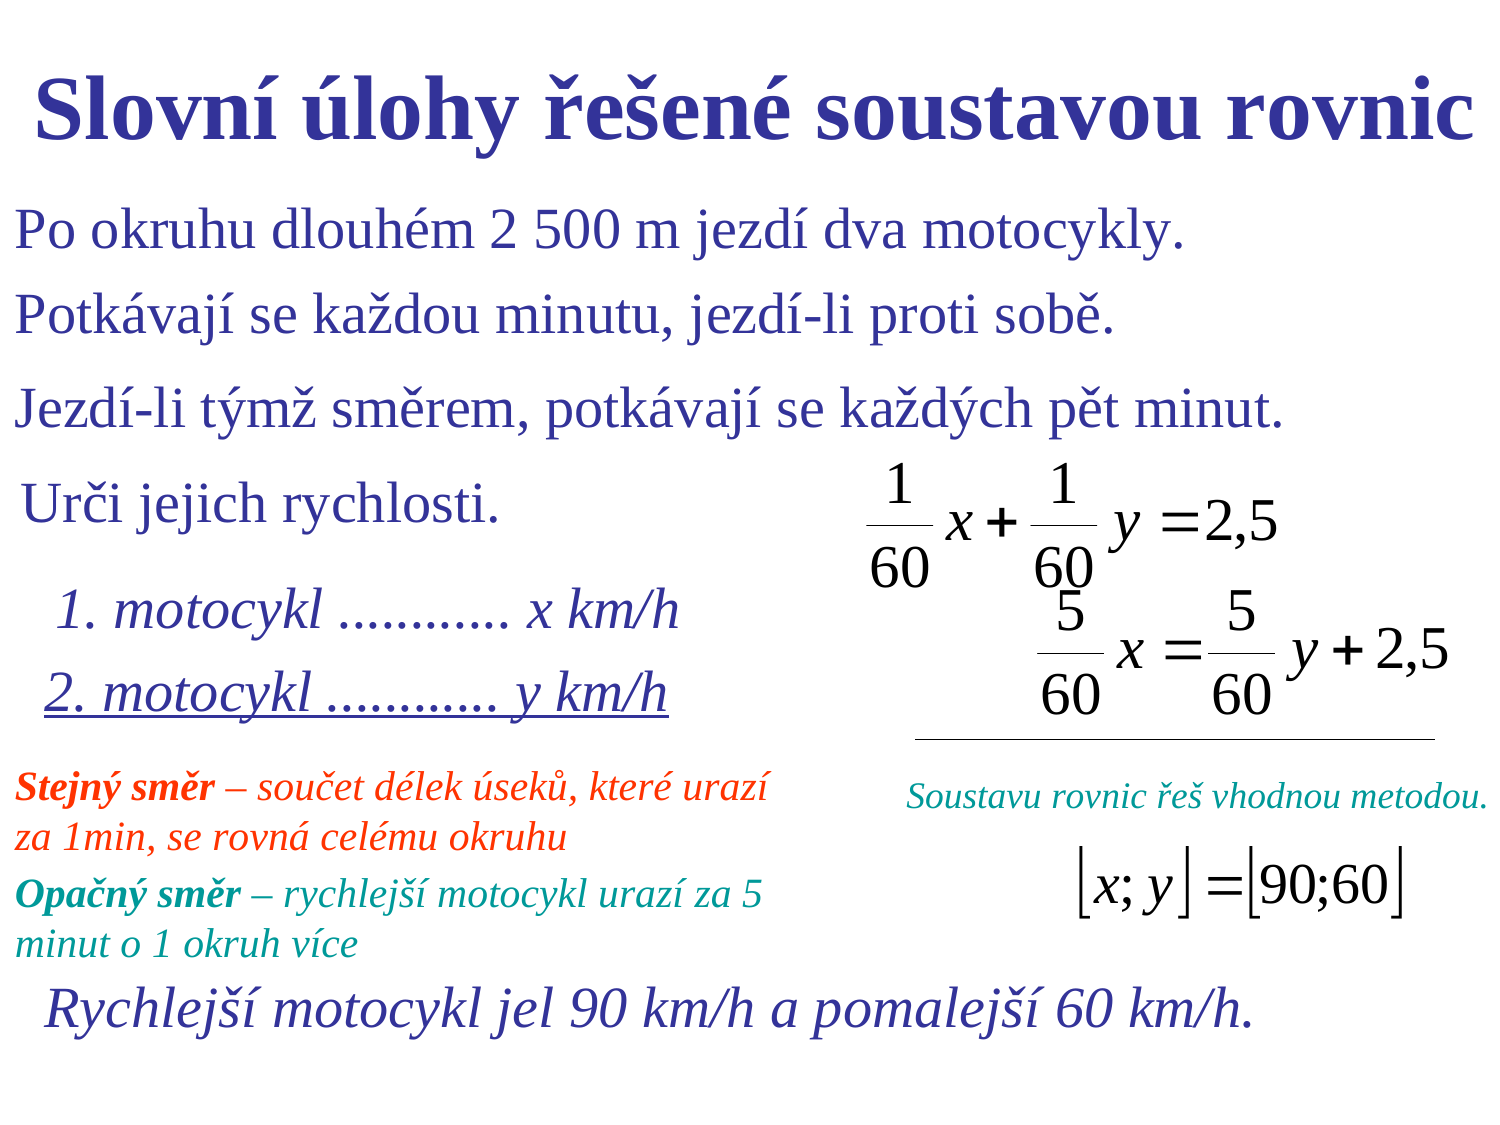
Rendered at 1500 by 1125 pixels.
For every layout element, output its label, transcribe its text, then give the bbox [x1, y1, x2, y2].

text_box Opačný směr – rychlejší motocykl urazí za 5 minut o 1 okruh více [0, 857, 816, 974]
text_box Urči jejich rychlosti. [5, 456, 546, 542]
chart [1069, 846, 1413, 929]
text_box Soustavu rovnic řeš vhodnou metodou. [891, 763, 1500, 824]
chart [856, 448, 1461, 729]
text_box Potkávají se každou minutu, jezdí-li proti sobě. [0, 267, 1500, 353]
text_box Po okruhu dlouhém 2 500 m jezdí dva motocykly. [0, 182, 1500, 267]
text_box 1. motocykl ............ x km/h [41, 562, 857, 648]
text_box 2. motocykl ............ y km/h [29, 645, 691, 731]
text_box Jezdí-li týmž směrem, potkávají se každých pět minut. [0, 361, 1500, 448]
text_box Slovní úlohy řešené soustavou rovnic [5, 8, 1500, 197]
text_box Rychlejší motocykl jel 90 km/h a pomalejší 60 km/h. [29, 961, 1500, 1048]
text_box Stejný směr – součet délek úseků, které urazí za 1min, se rovná celému okruhu [0, 751, 816, 857]
